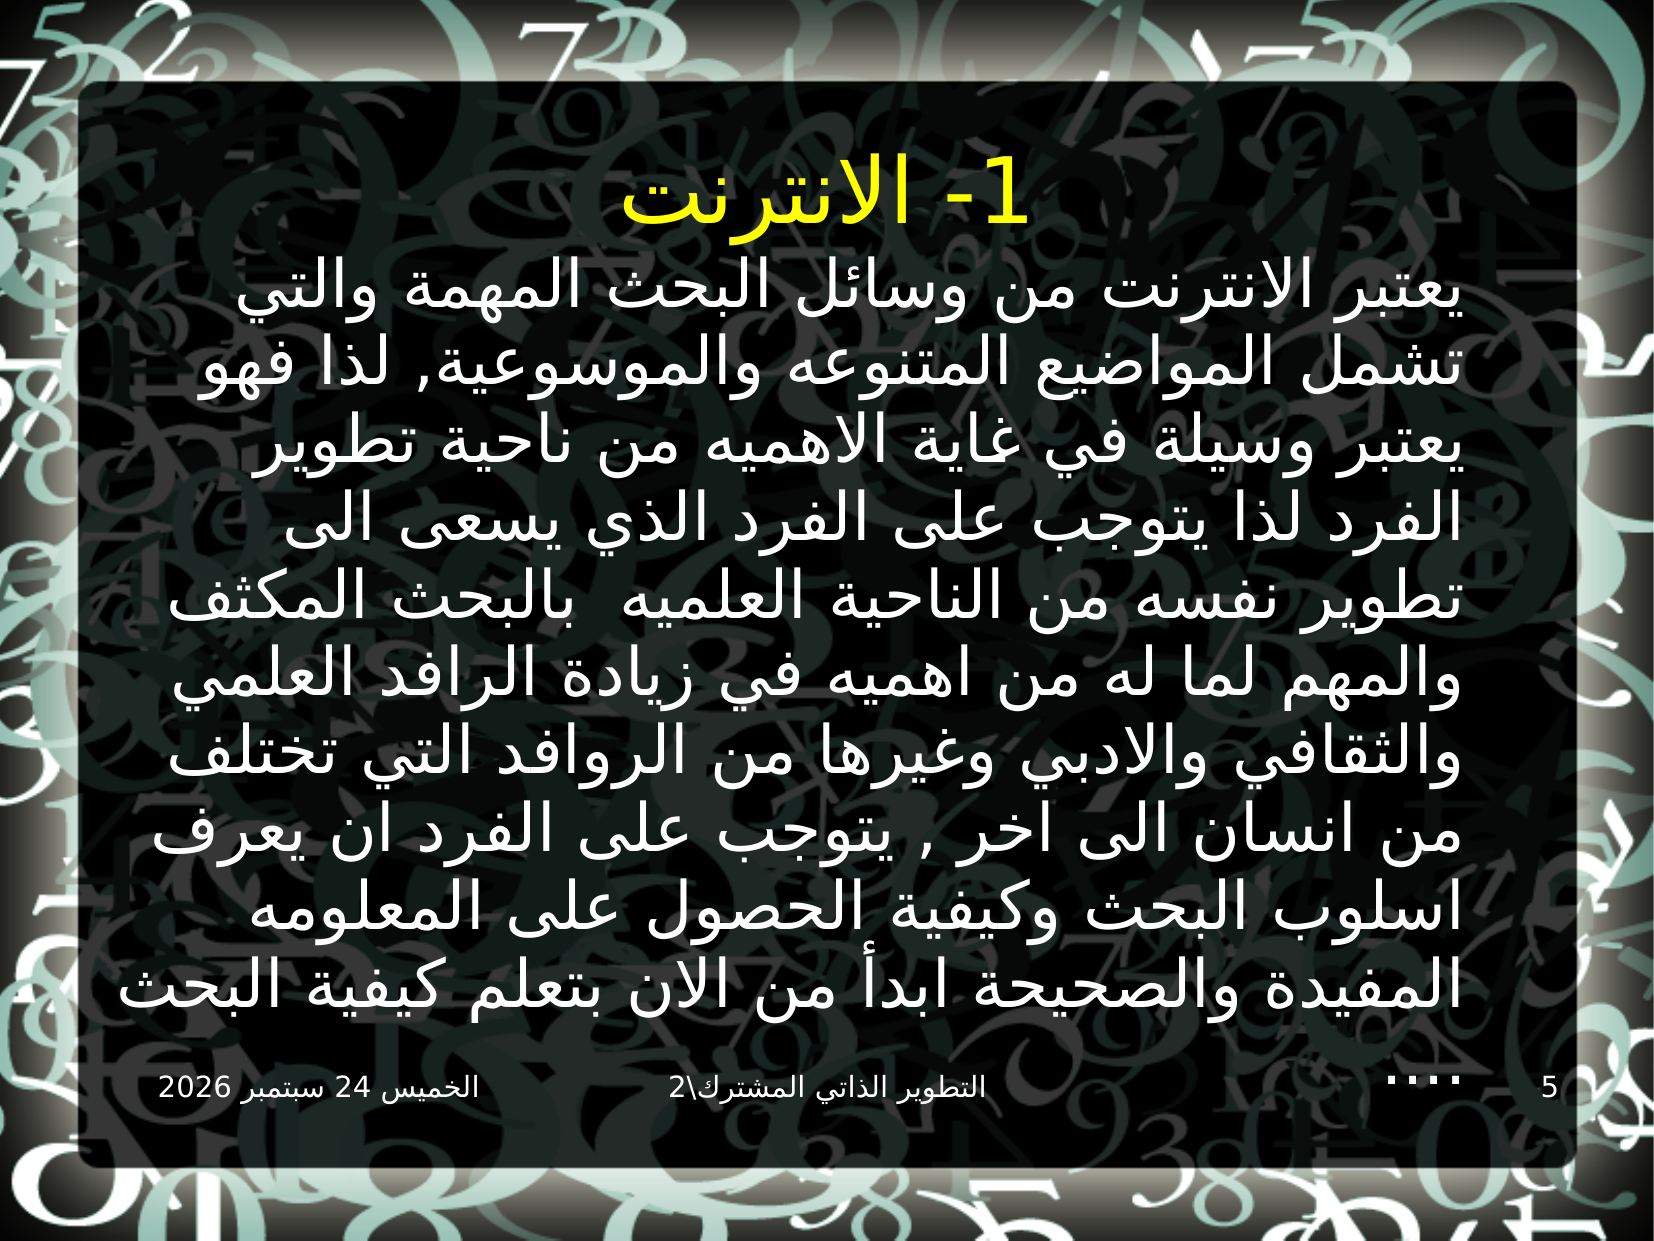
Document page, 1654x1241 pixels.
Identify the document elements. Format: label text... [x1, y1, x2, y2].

title 1- الانترنت [82, 88, 1571, 296]
picture [0, 0, 1654, 1241]
list يعتبر الانترنت من وسائل البحث المهمة والتي تشمل المواضيع المتنوعه والموسوعية, لذا فهو يعتبر وسيلة في غاية الاهميه من ناحية تطوير الفرد لذا يتوجب على الفرد الذي يسعى الى تطوير نفسه من الناحية العلميه بالبحث المكثف والمهم لما له من اهميه في زيادة الرافد العلمي والثقافي والادبي وغيرها من الروافد التي تختلف من انسان الى اخر , يتوجب على الفرد ان يعرف اسلوب البحث وكيفية الحصول على المعلومه المفيدة والصحيحة ابدأ من الان بتعلم كيفية البحث .... [114, 245, 1538, 1131]
